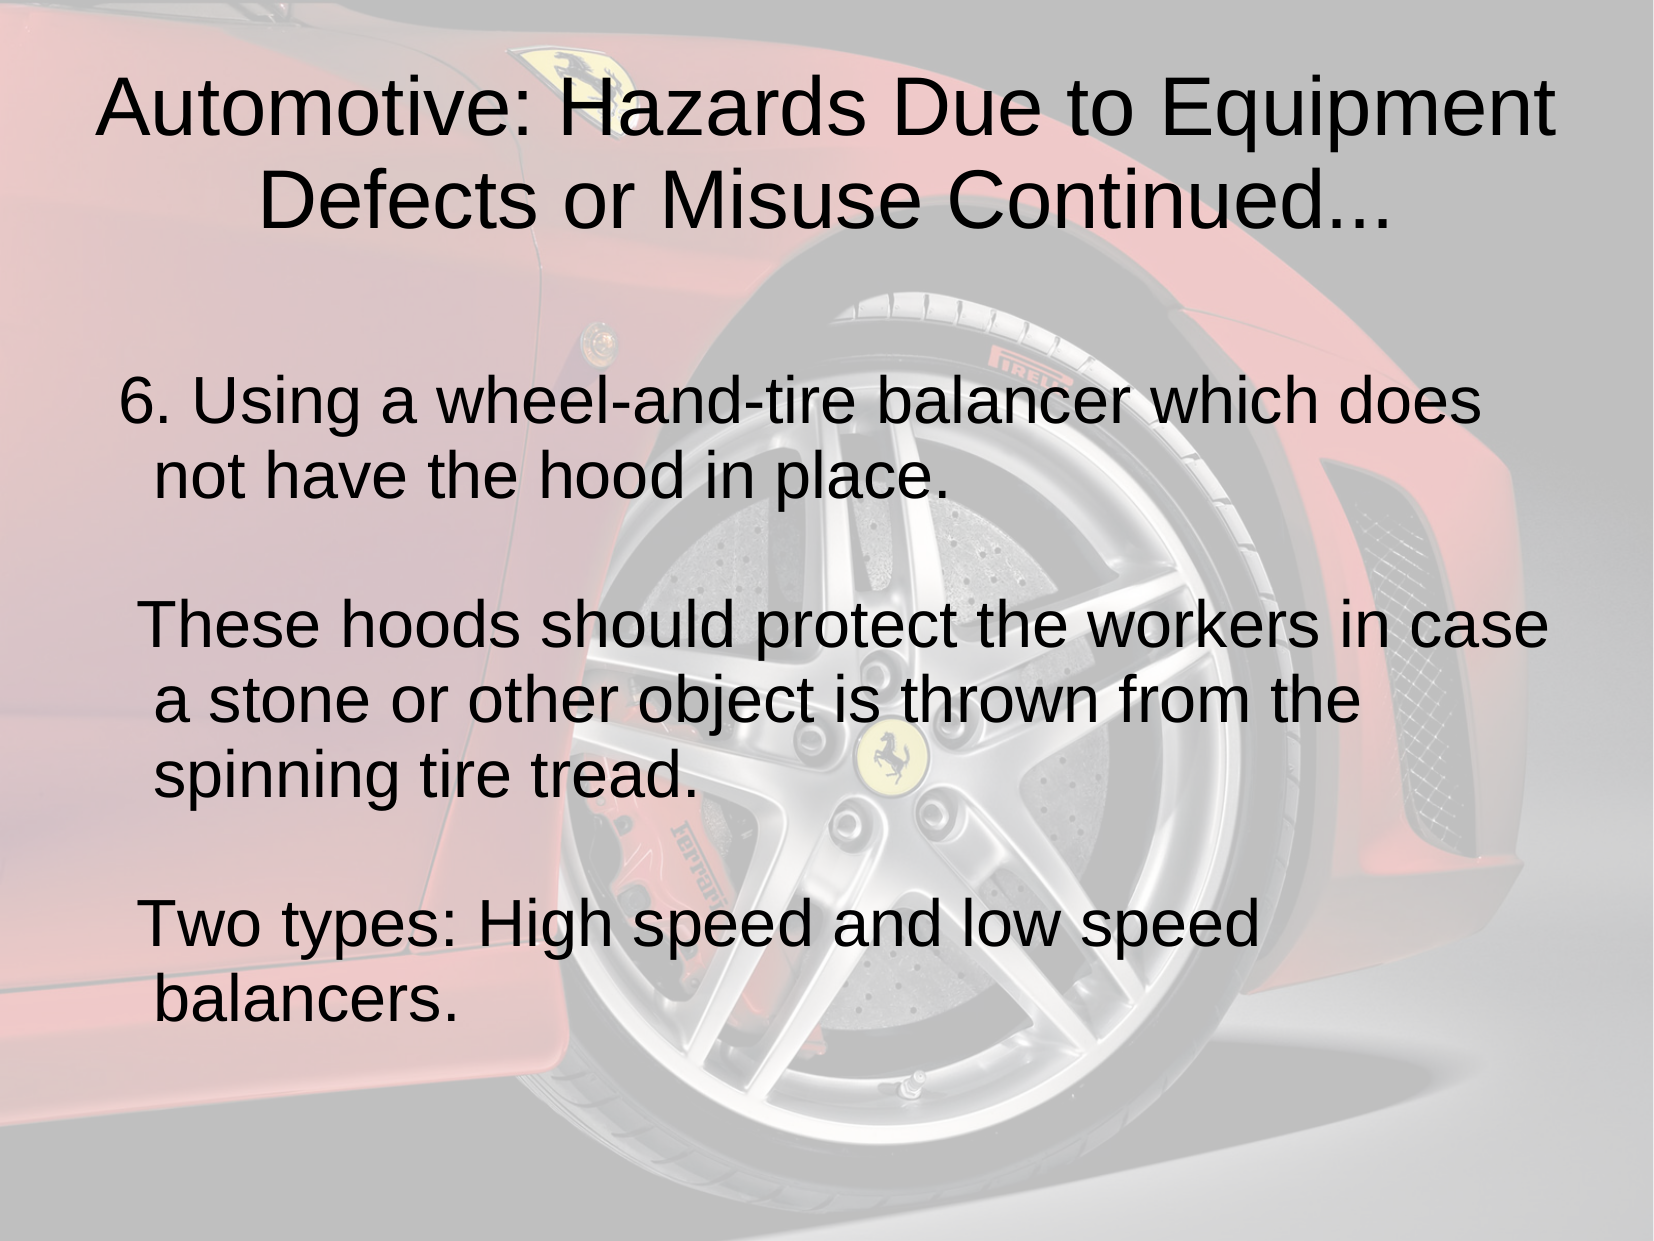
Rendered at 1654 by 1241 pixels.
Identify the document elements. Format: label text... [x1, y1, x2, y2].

subtitle 6. Using a wheel-and-tire balancer which does not have the hood in place. These hoods should protect the workers in case a stone or other object is thrown from the spinning tire tread. Two types: High speed and low speed balancers. [82, 297, 1571, 1102]
title Automotive: Hazards Due to Equipment Defects or Misuse Continued... [82, 56, 1571, 250]
picture [0, 0, 1654, 1241]
